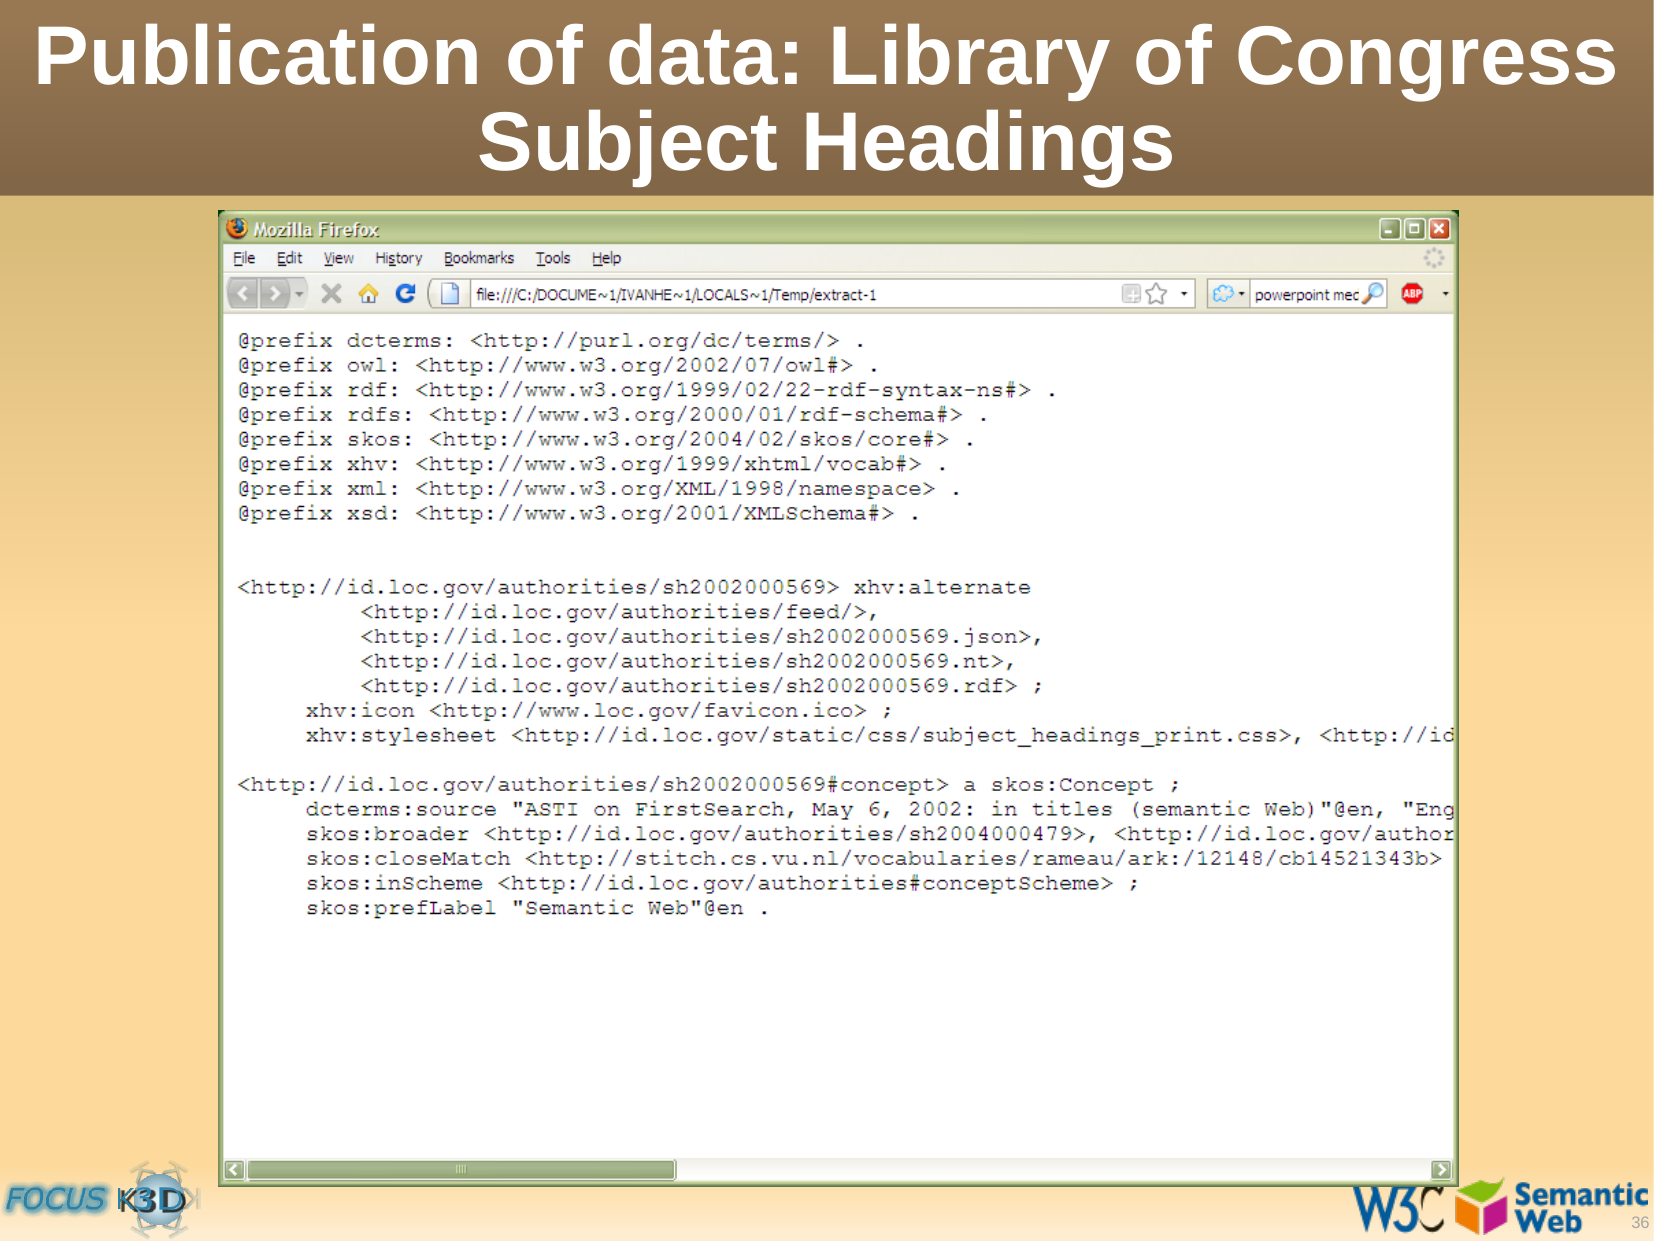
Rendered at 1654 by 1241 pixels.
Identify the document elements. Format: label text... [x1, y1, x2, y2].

picture [0, 195, 1654, 1241]
title Publication of data: Library of Congress Subject Headings [0, 2, 1654, 195]
